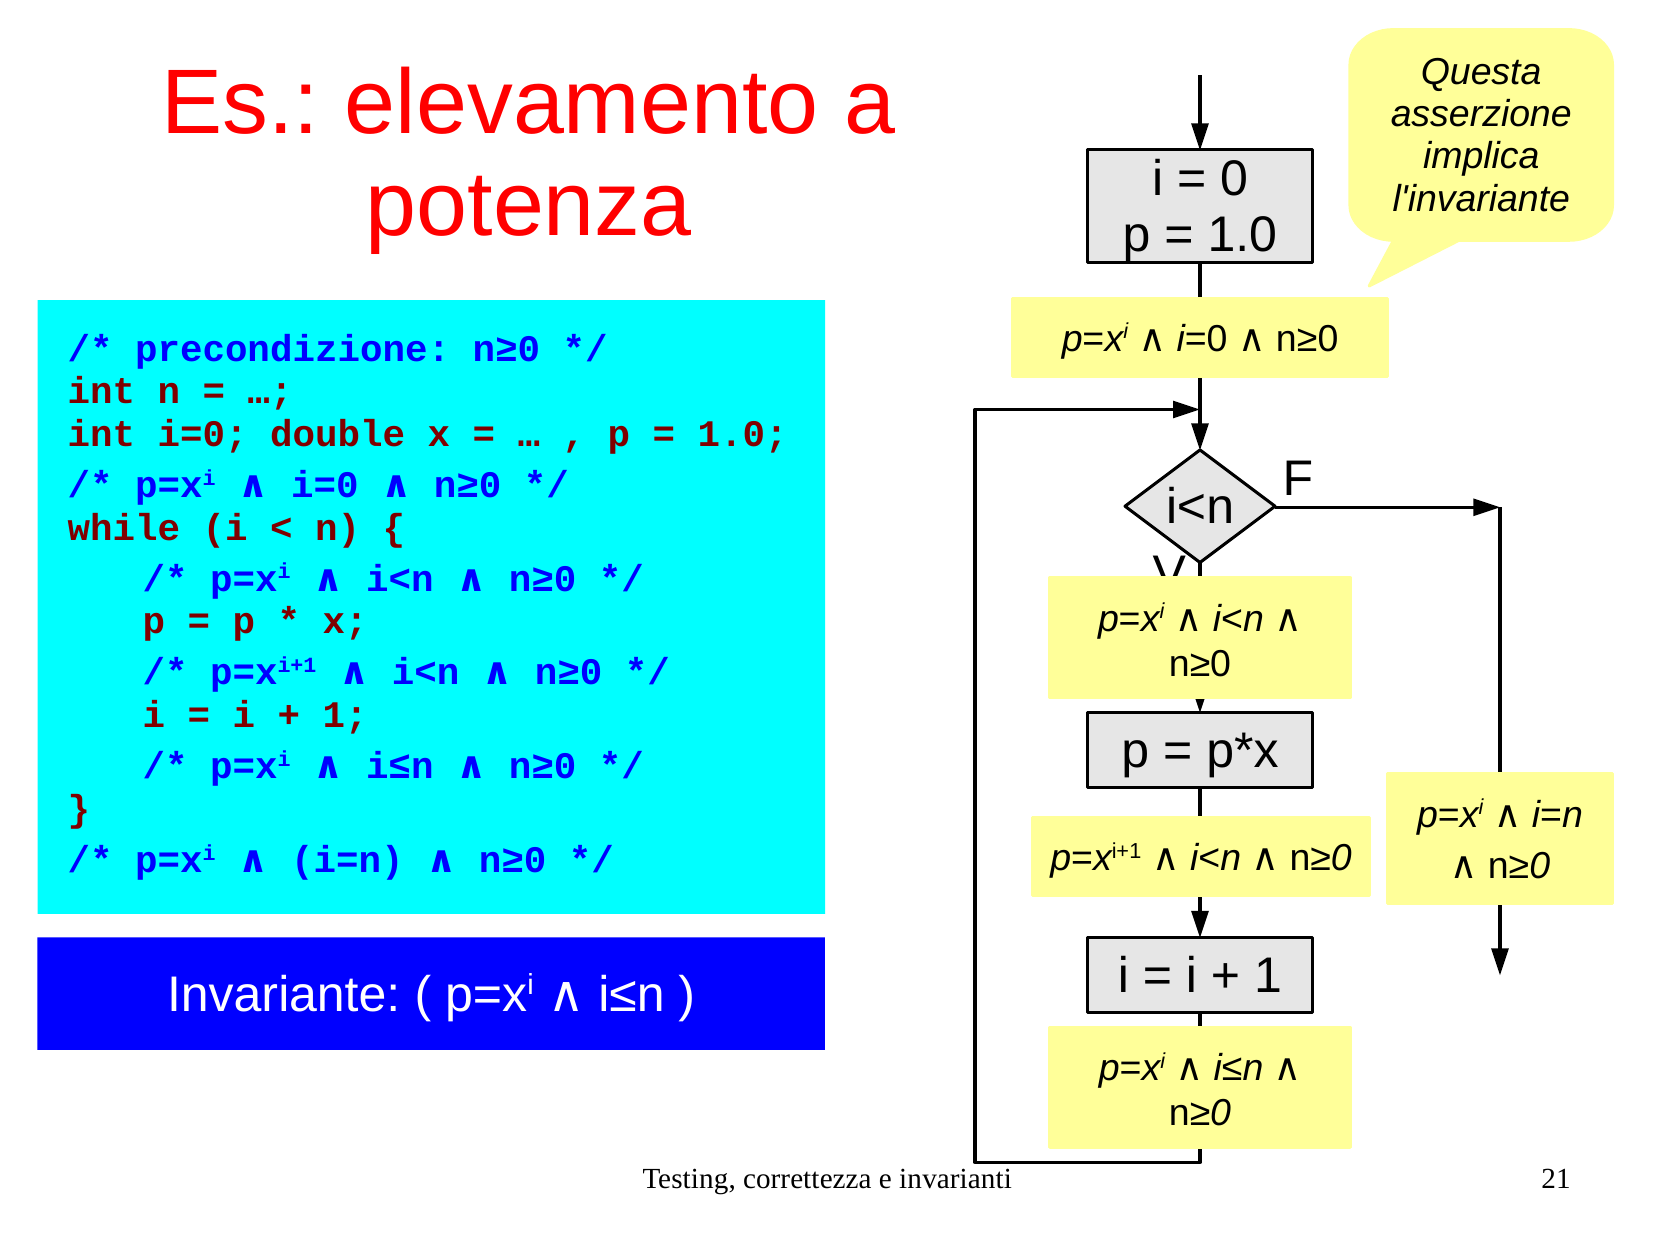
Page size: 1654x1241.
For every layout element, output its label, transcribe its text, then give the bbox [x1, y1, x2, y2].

text_box Invariante: ( p=xi ∧ i≤n ) [37, 937, 825, 1050]
text_box F [1282, 450, 1317, 506]
text_box p=xi ∧ i=n ∧ n≥0 [1387, 773, 1613, 904]
text_box p=xi ∧ i<n ∧ n≥0 [1050, 577, 1351, 698]
text_box Questa asserzione implica l'invariante [1349, 29, 1613, 286]
text_box i = 0 p = 1.0 [1087, 149, 1313, 263]
text_box p=xi ∧ i≤n ∧ n≥0 [1050, 1027, 1351, 1148]
text_box p=xi+1 ∧ i<n ∧ n≥0 [1032, 817, 1370, 896]
text_box p = p*x [1087, 712, 1313, 788]
text_box /* precondizione: n≥0 */ int n = …; int i=0; double x = … , p = 1.0; /* p=xi ∧ i=0 ∧ n≥0 */ while (i < n) { /* p=xi ∧ i<n ∧ n≥0 */ p = p * x; /* p=xi+1 ∧ i<n ∧ n≥0 */ i = i + 1; /* p=xi ∧ i≤n ∧ n≥0 */ } /* p=xi ∧ (i=n) ∧ n≥0 */ [37, 300, 826, 896]
text_box p=xi ∧ i=0 ∧ n≥0 [1012, 298, 1388, 377]
text_box i<n [1125, 450, 1275, 563]
text_box i = i + 1 [1087, 937, 1313, 1013]
text_box V [1152, 544, 1187, 577]
title Es.: elevamento a potenza [82, 49, 976, 257]
